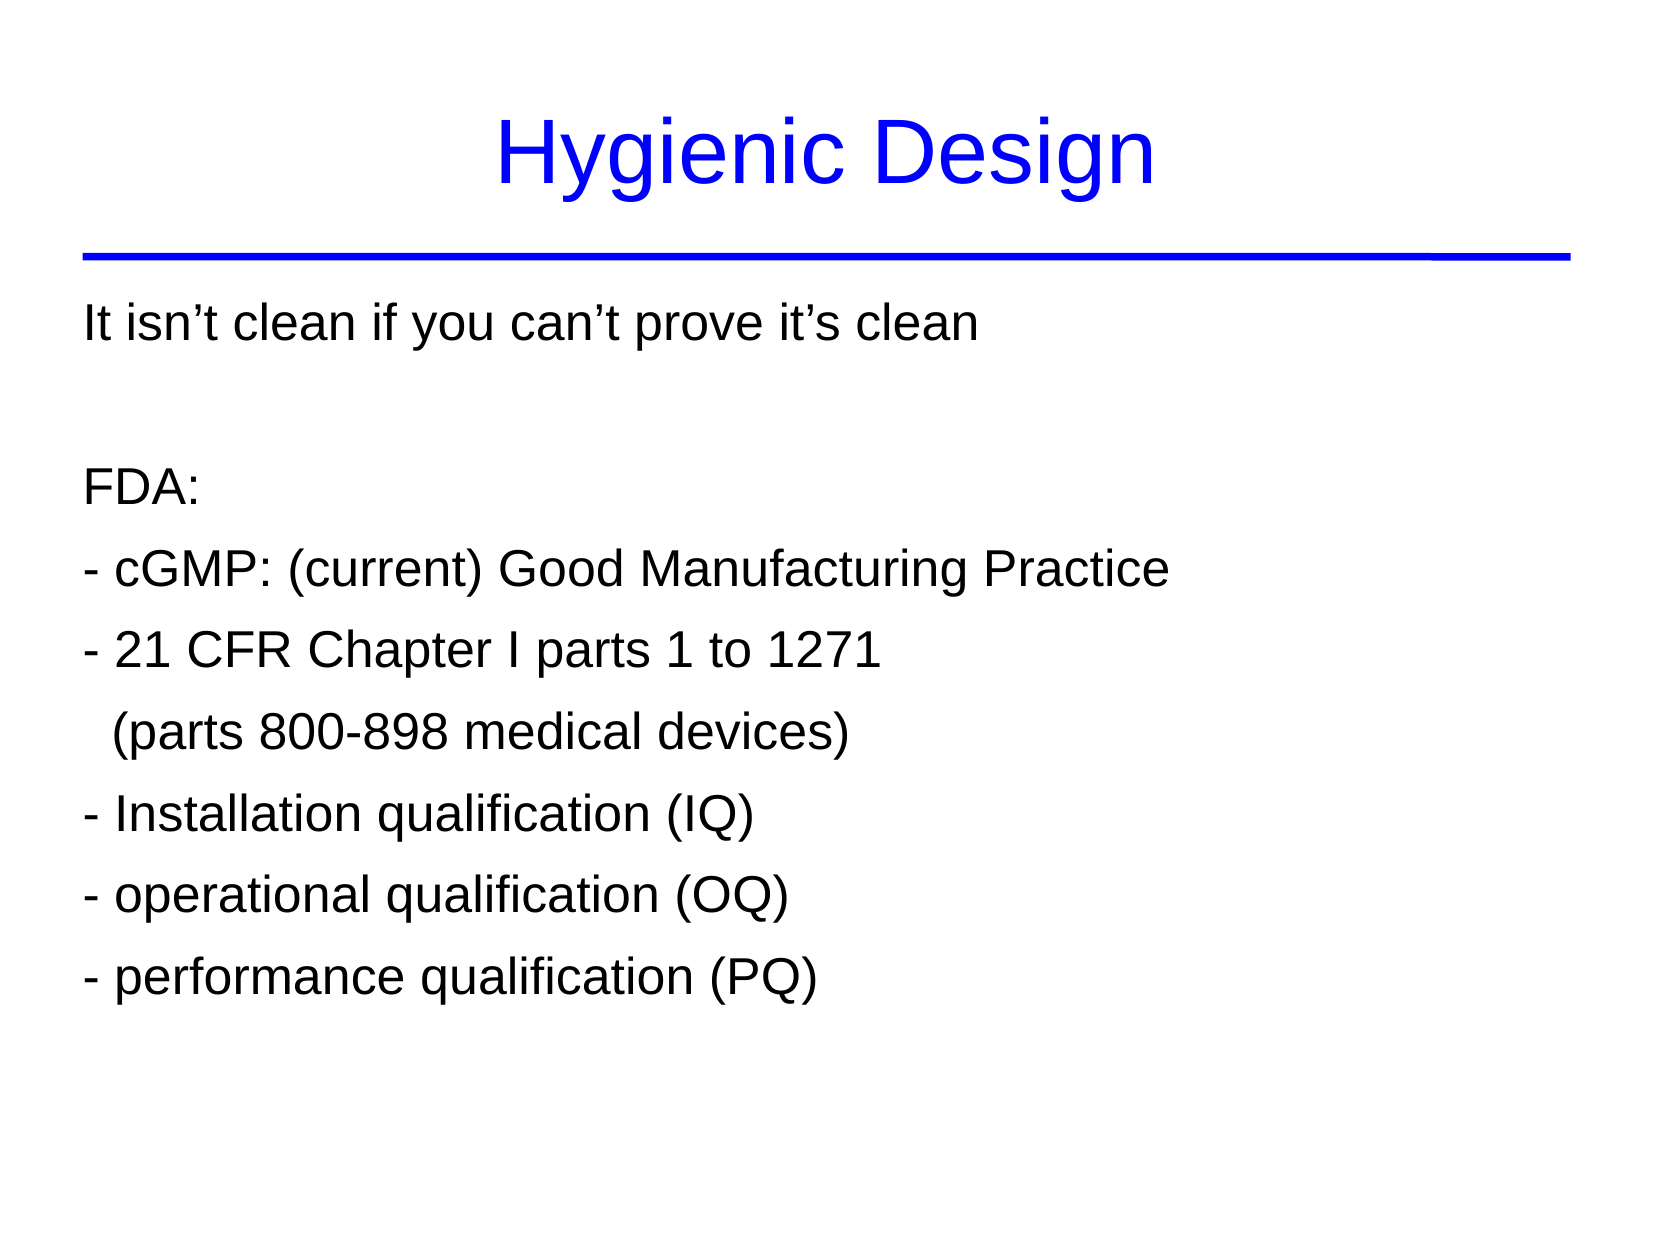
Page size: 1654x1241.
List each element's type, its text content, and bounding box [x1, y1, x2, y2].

list It isn’t clean if you can’t prove it’s clean FDA: - cGMP: (current) Good Manufacturing Practice - 21 CFR Chapter I parts 1 to 1271 (parts 800-898 medical devices) - Installation qualification (IQ) - operational qualification (OQ) - performance qualification (PQ) [82, 290, 1571, 1009]
title Hygienic Design [82, 49, 1571, 256]
